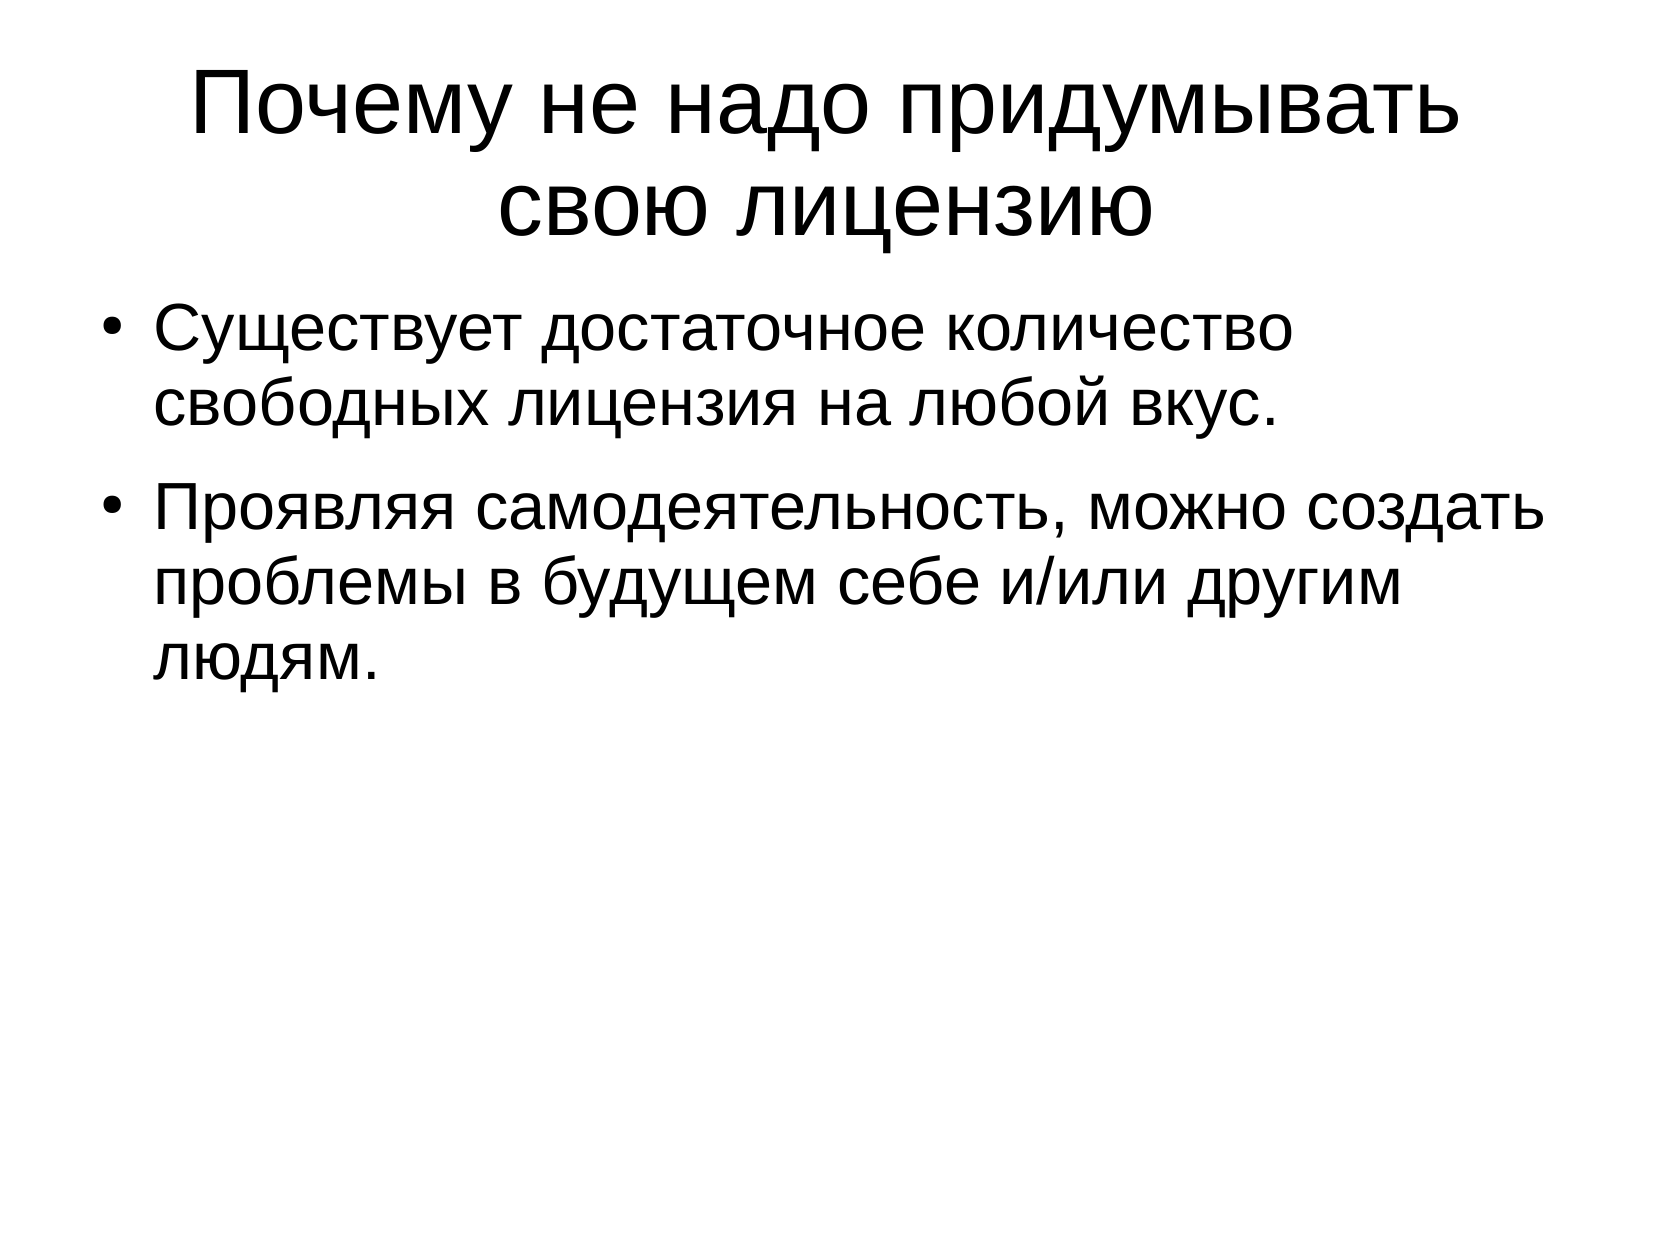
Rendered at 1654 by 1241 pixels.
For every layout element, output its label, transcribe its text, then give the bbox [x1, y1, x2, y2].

list Существует достаточное количество свободных лицензия на любой вкус. Проявляя самодеятельность, можно создать проблемы в будущем себе и/или другим людям. [82, 290, 1571, 1010]
title Почему не надо придумывать свою лицензию [82, 49, 1571, 257]
